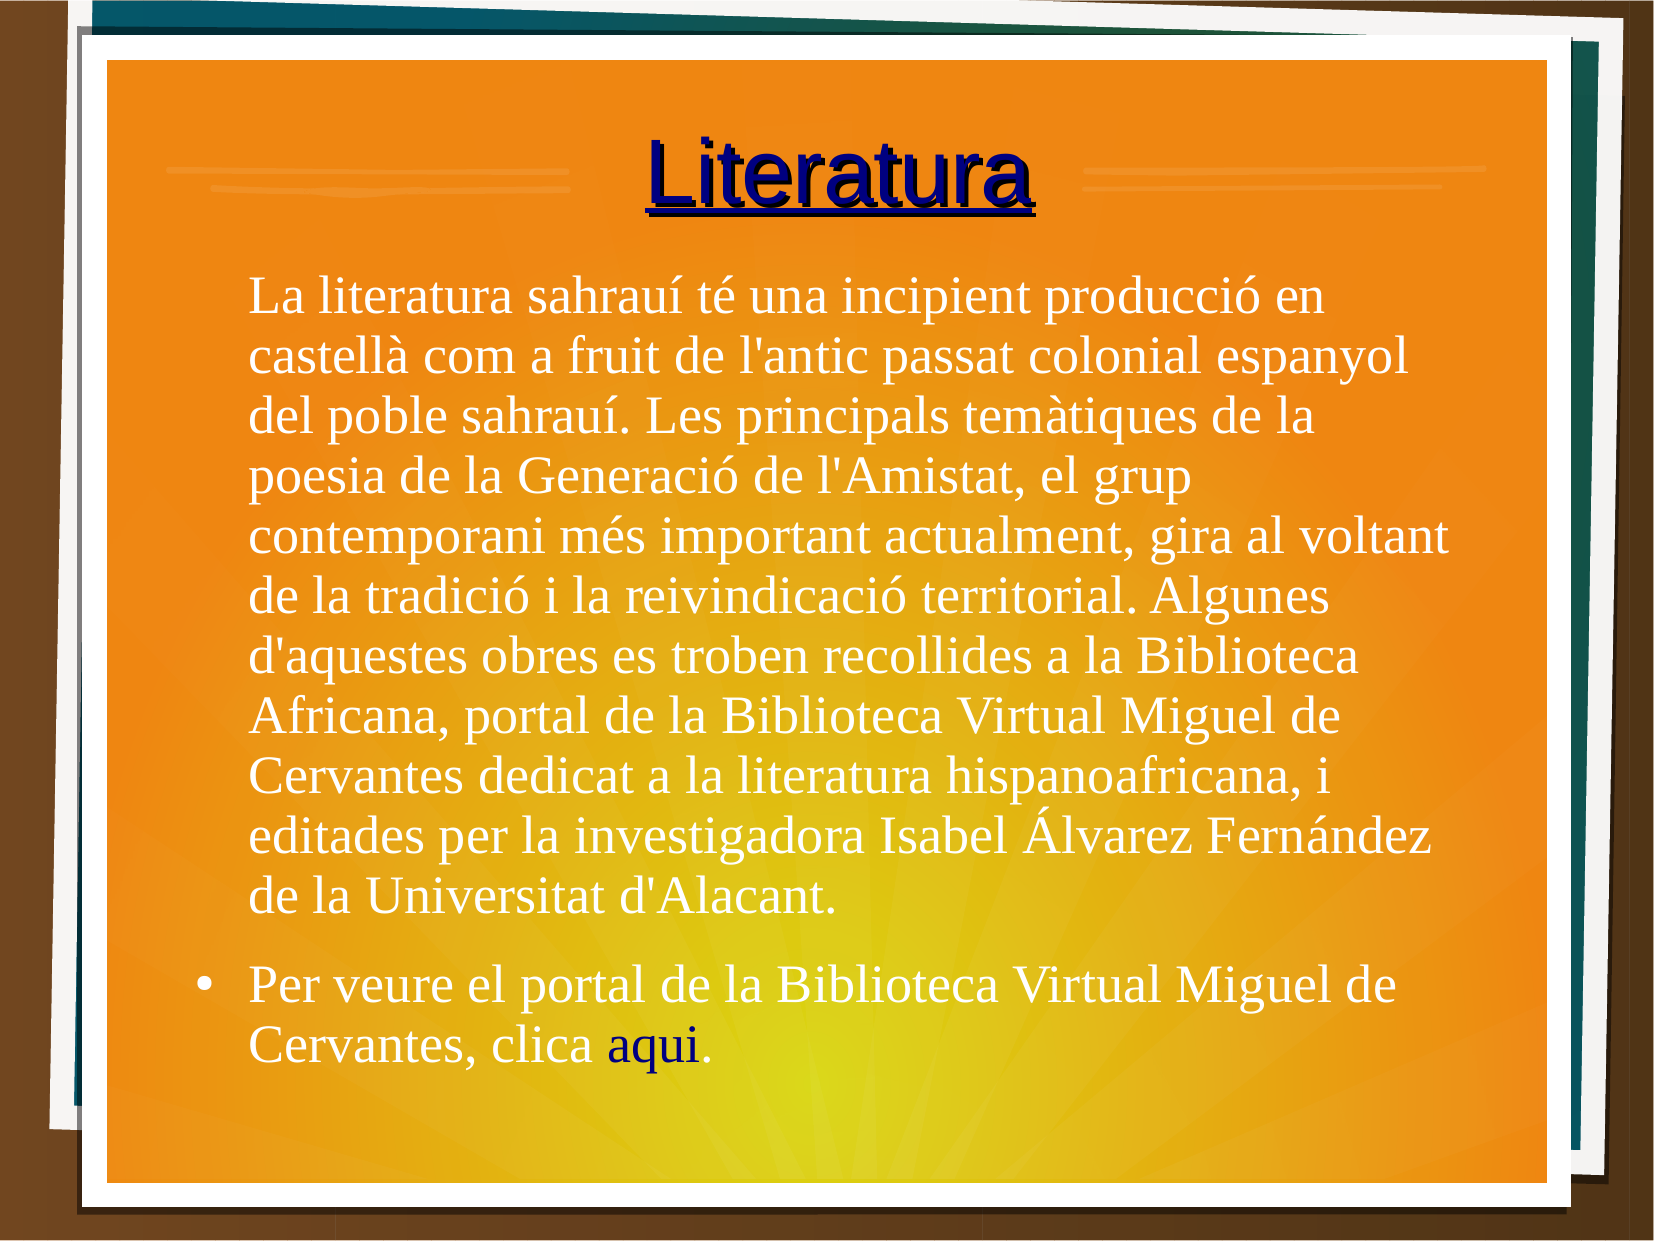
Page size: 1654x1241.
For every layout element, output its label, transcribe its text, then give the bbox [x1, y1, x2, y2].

list La literatura sahrauí té una incipient producció en castellà com a fruit de l'antic passat colonial espanyol del poble sahrauí. Les principals temàtiques de la poesia de la Generació de l'Amistat, el grup contemporani més important actualment, gira al voltant de la tradició i la reivindicació territorial. Algunes d'aquestes obres es troben recollides a la Biblioteca Africana, portal de la Biblioteca Virtual Miguel de Cervantes dedicat a la literatura hispanoafricana, i editades per la investigadora Isabel Álvarez Fernández de la Universitat d'Alacant. Per veure el portal de la Biblioteca Virtual Miguel de Cervantes, clica aqui. [177, 264, 1453, 1075]
title Literatura [578, 82, 1099, 261]
